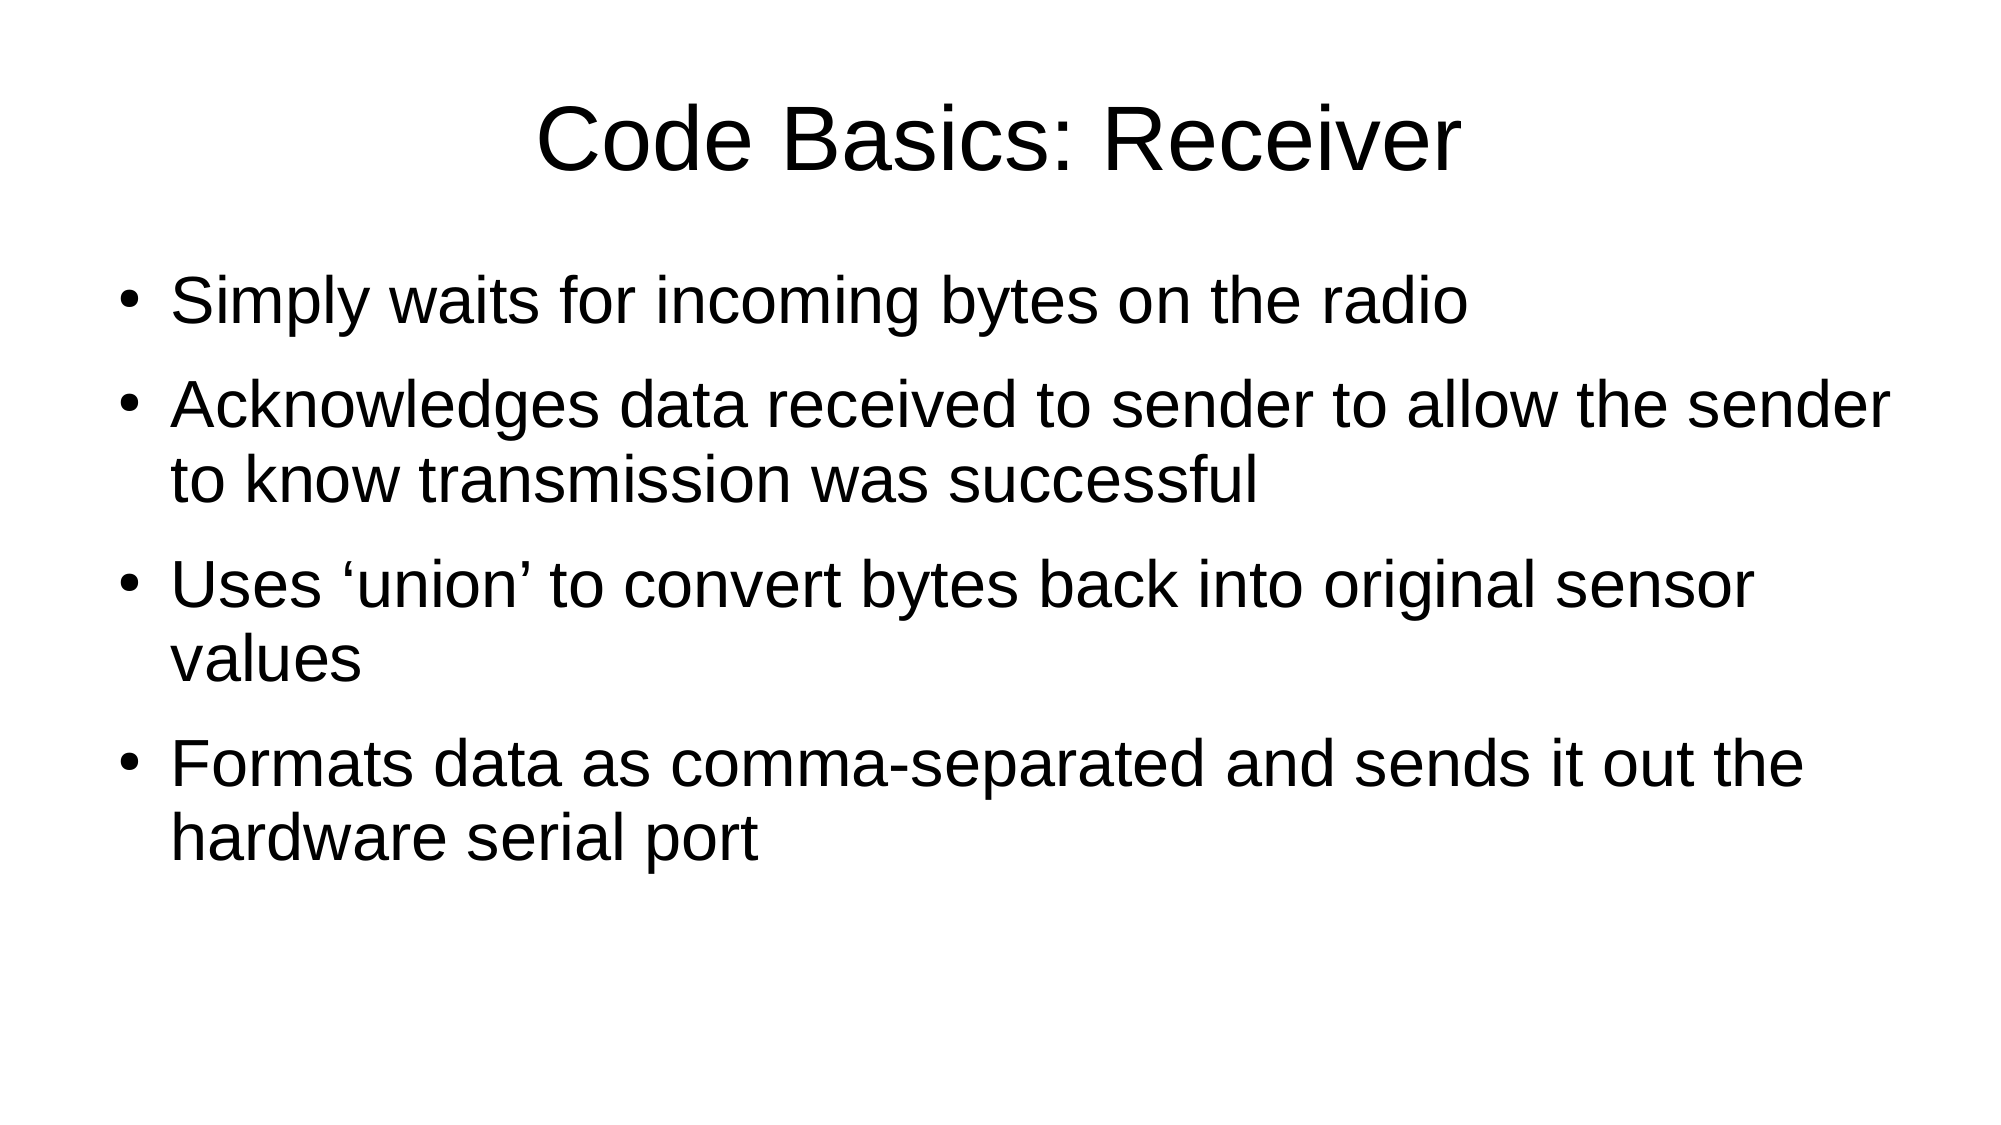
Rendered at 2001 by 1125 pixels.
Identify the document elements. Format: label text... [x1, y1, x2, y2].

title Code Basics: Receiver [99, 44, 1900, 233]
list Simply waits for incoming bytes on the radio Acknowledges data received to sender to allow the sender to know transmission was successful Uses ‘union’ to convert bytes back into original sensor values Formats data as comma-separated and sends it out the hardware serial port [99, 263, 1900, 916]
